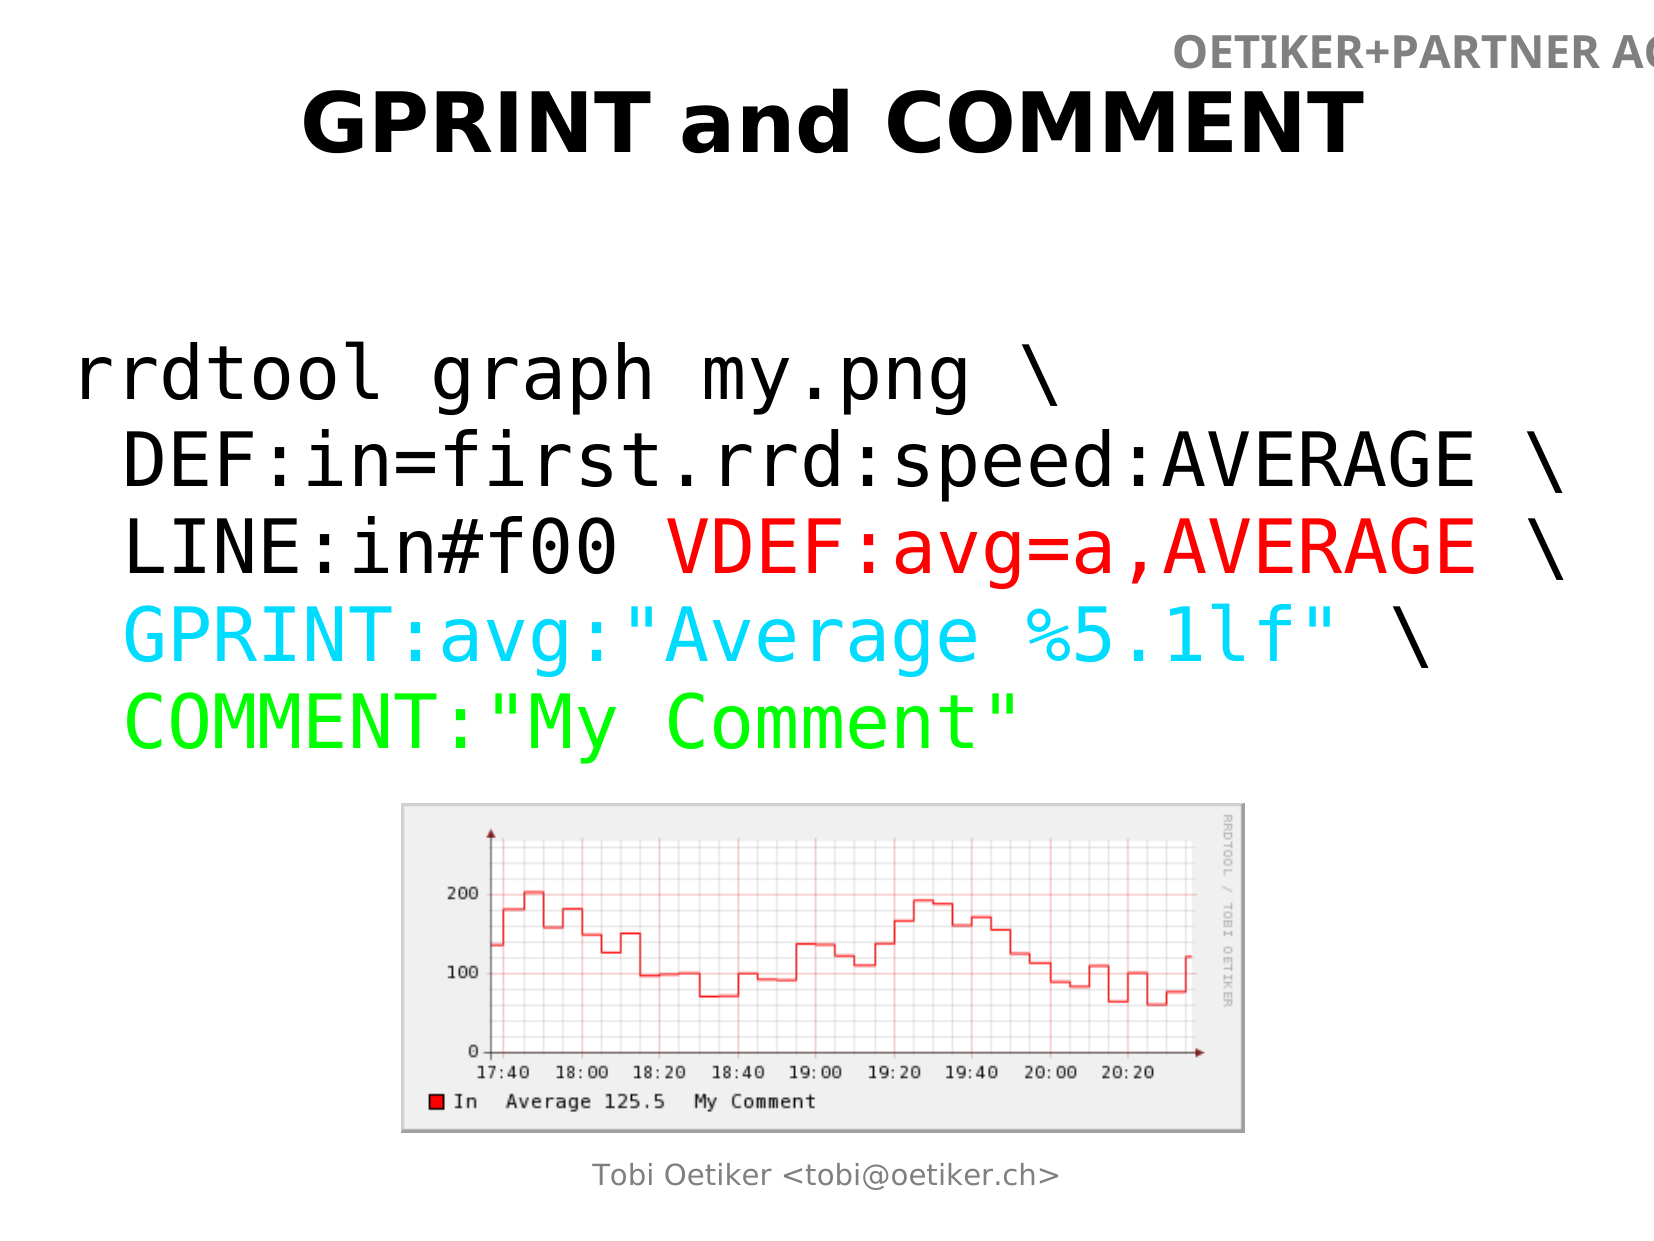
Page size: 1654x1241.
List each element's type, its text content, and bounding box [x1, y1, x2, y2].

list rrdtool graph my.png \ DEF:in=first.rrd:speed:AVERAGE \ LINE:in#f00 VDEF:avg=a,AVERAGE \ GPRINT:avg:"Average %5.1lf" \ COMMENT:"My Comment" [51, 329, 1571, 1099]
picture [401, 803, 1245, 1133]
title GPRINT and COMMENT [59, 75, 1607, 225]
